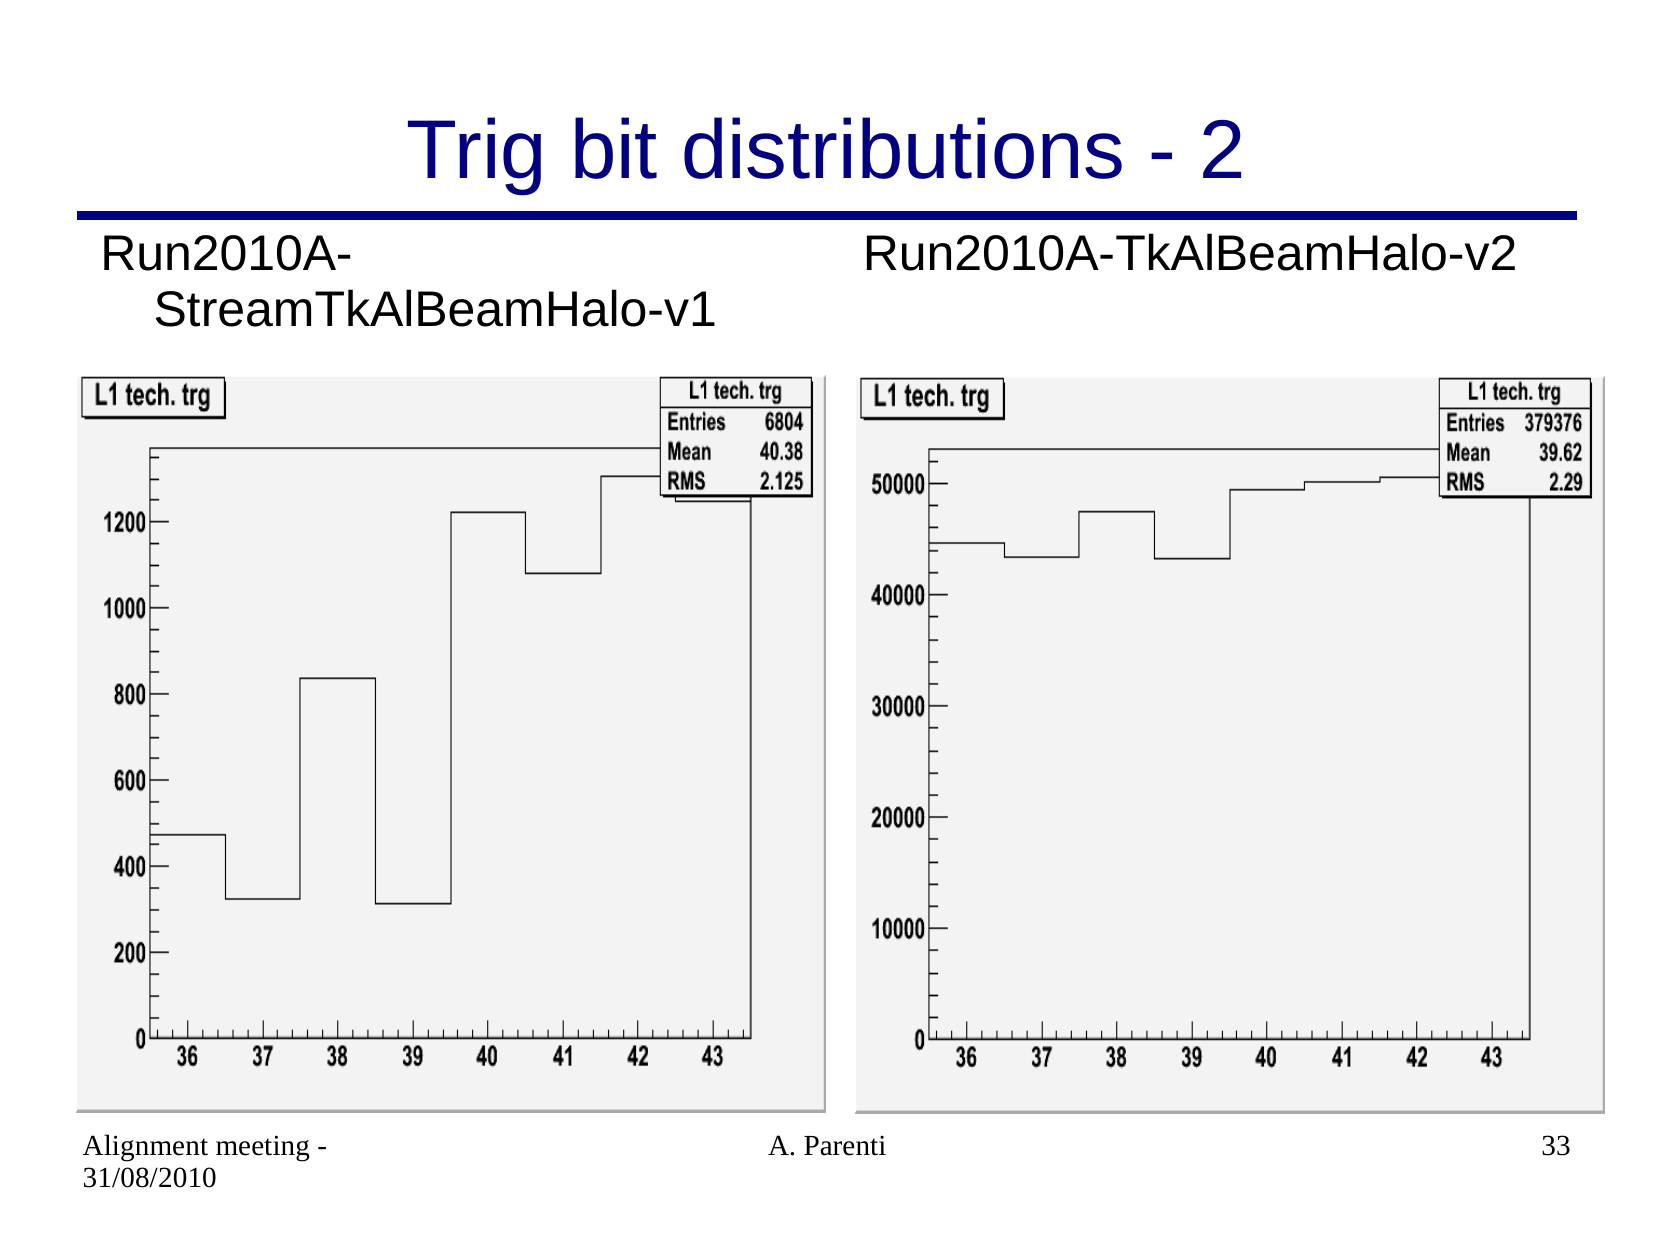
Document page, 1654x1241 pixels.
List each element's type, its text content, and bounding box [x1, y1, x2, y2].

picture [75, 374, 826, 1114]
picture [854, 375, 1605, 1114]
list Run2010A-StreamTkAlBeamHalo-v1 [82, 225, 809, 337]
title Trig bit distributions - 2 [82, 75, 1571, 226]
list Run2010A-TkAlBeamHalo-v2 [845, 225, 1572, 1094]
